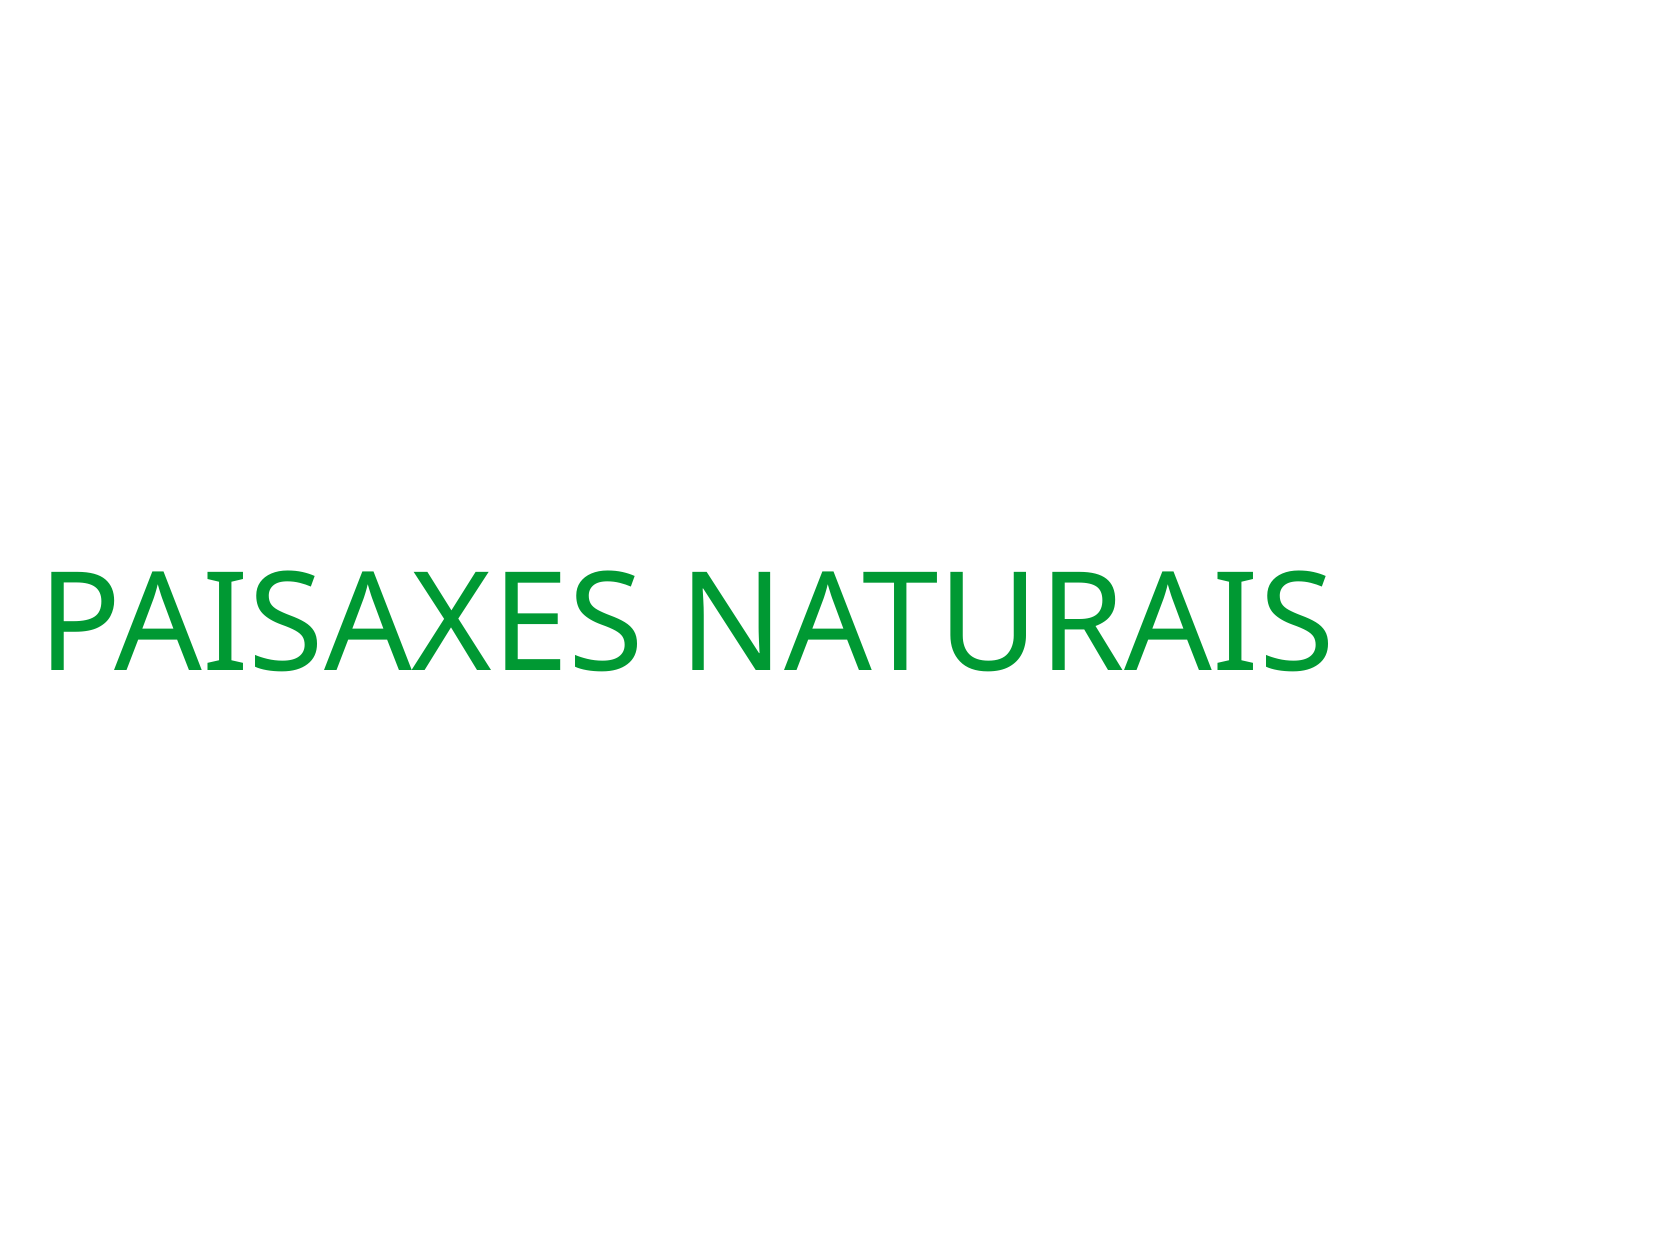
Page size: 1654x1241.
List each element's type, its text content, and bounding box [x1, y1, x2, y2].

text_box PAISAXES NATURAIS [23, 515, 1619, 863]
